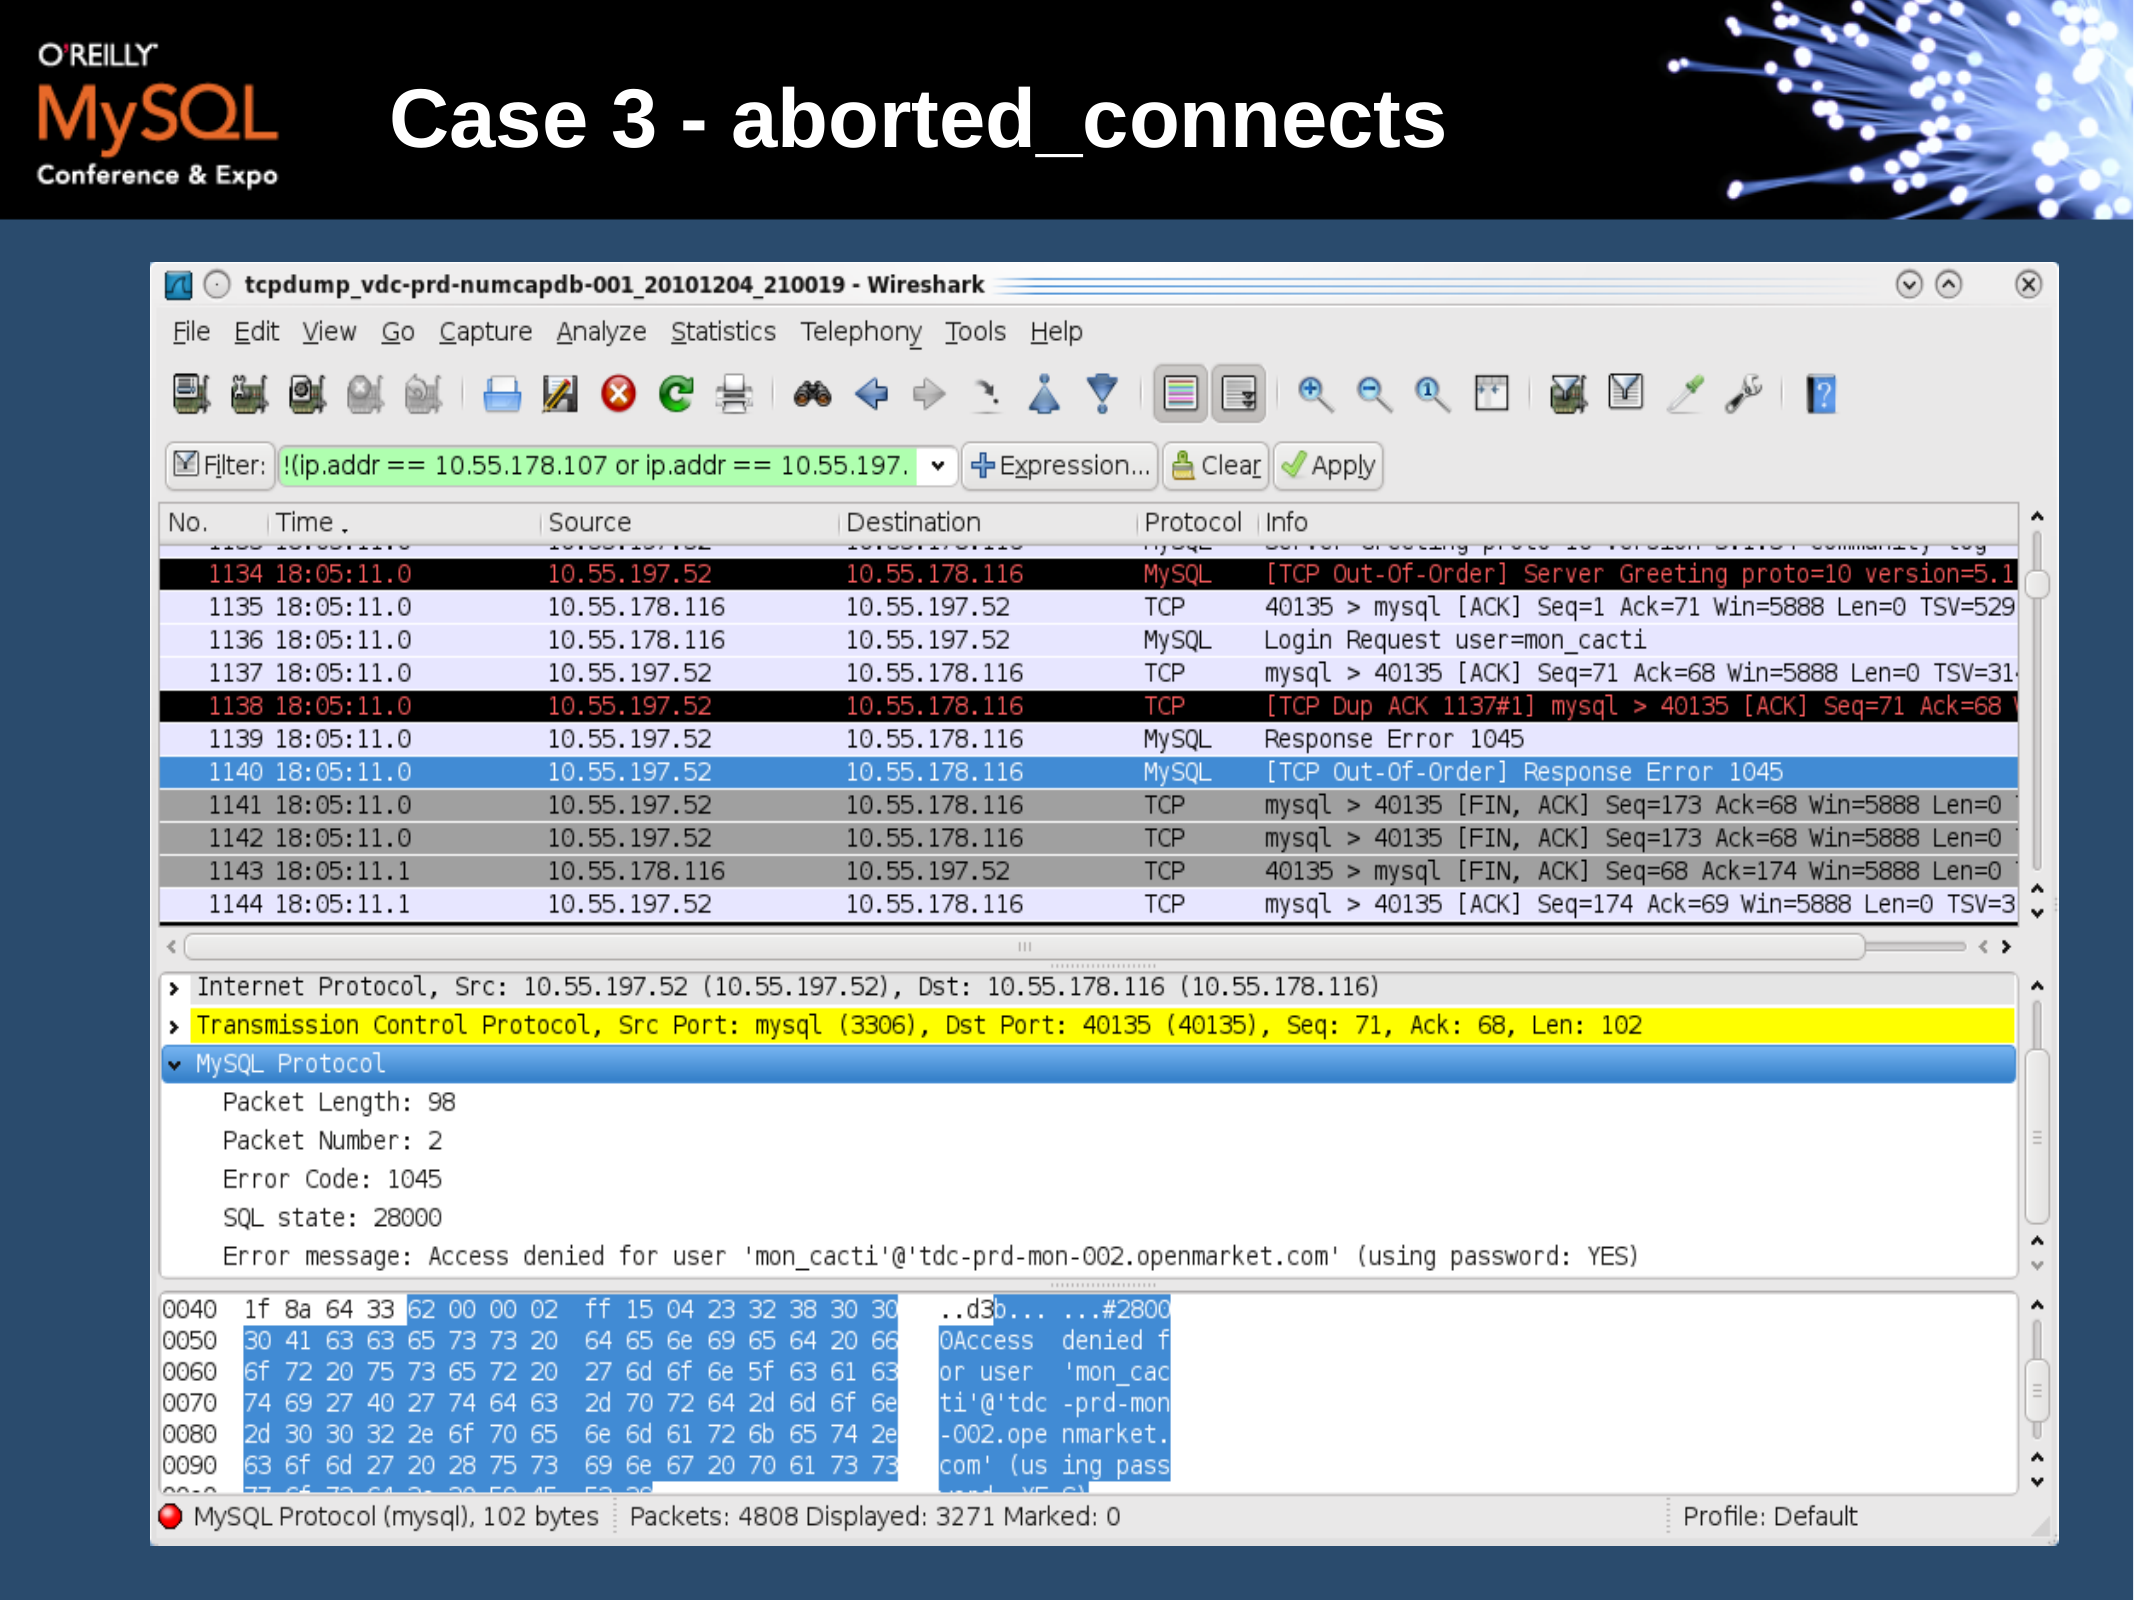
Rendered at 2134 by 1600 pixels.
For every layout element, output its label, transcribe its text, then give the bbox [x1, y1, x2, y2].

picture [0, 0, 2134, 1600]
title Case 3 - aborted_connects [381, 36, 2103, 193]
